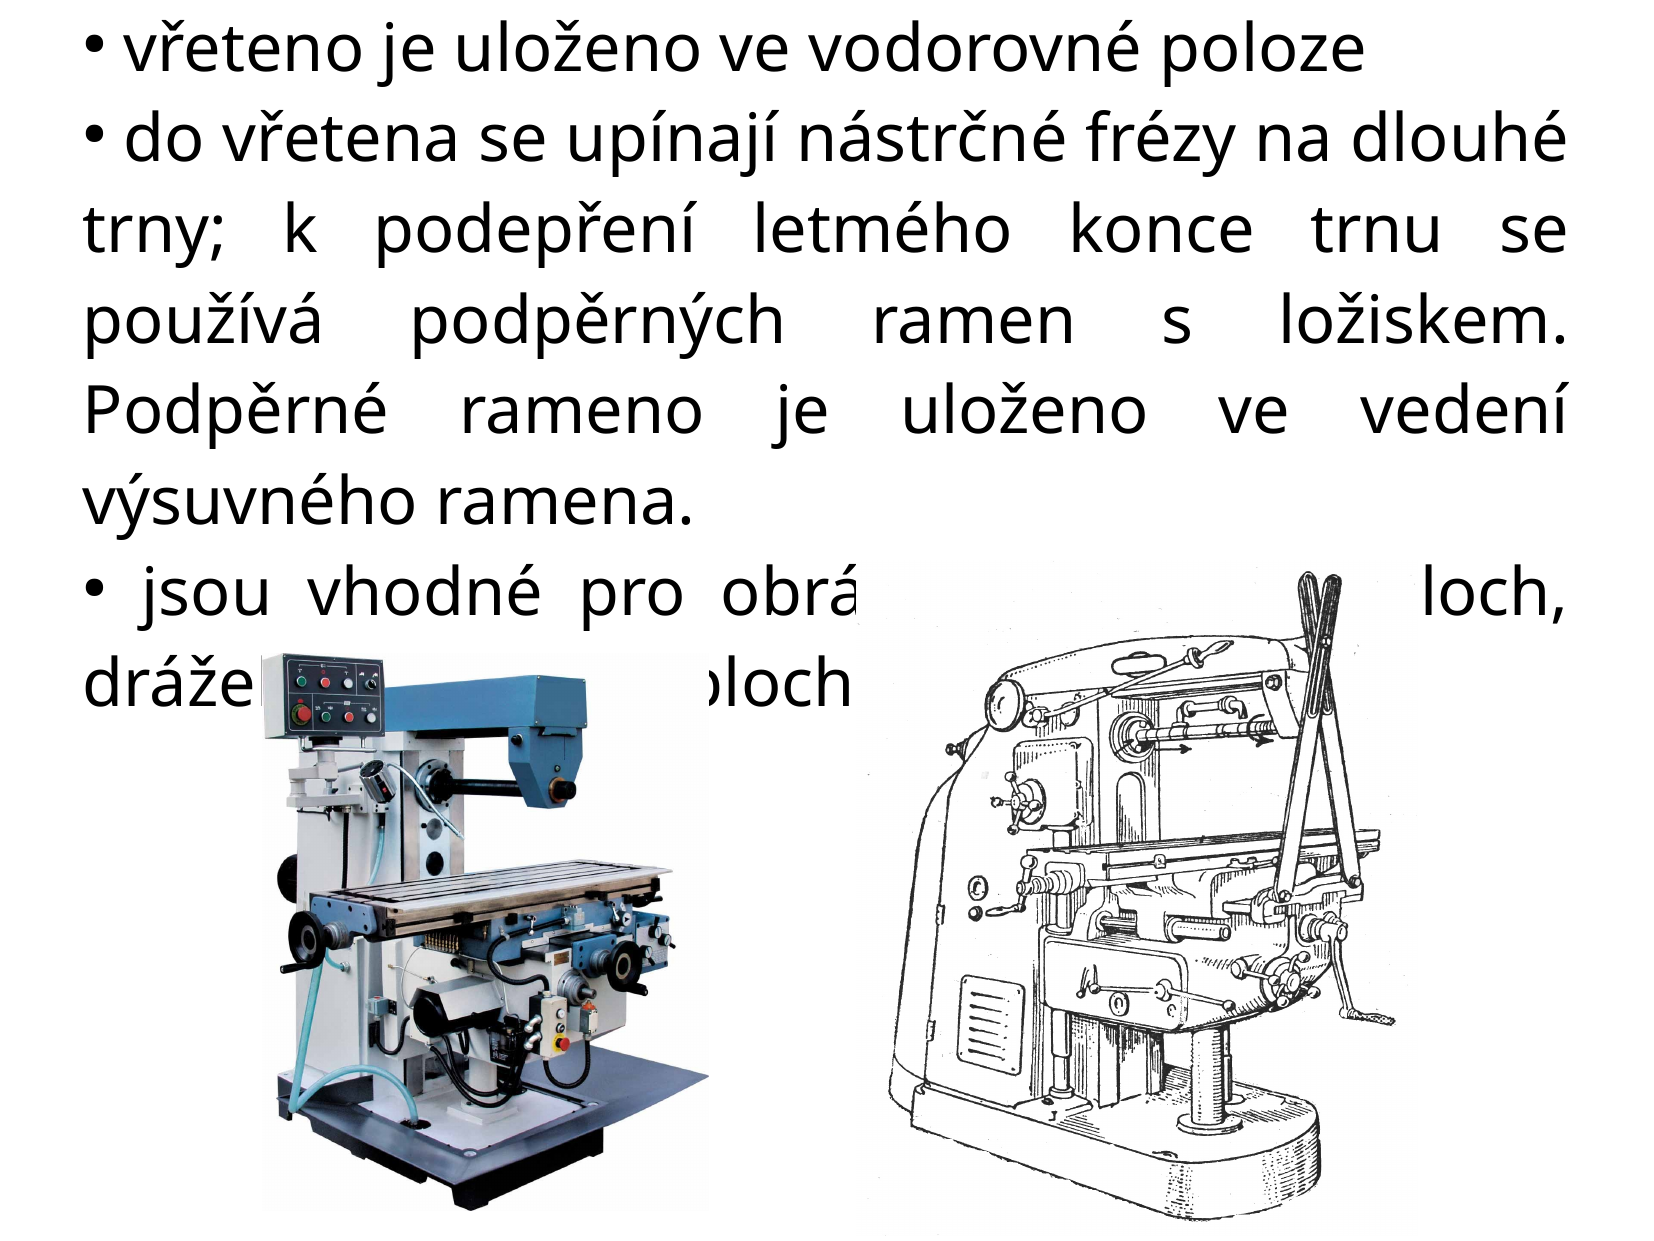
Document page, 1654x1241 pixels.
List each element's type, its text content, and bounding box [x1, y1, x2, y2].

picture [262, 653, 709, 1211]
picture [856, 560, 1418, 1236]
subtitle Vodorovné konzolové frézky vřeteno je uloženo ve vodorovné poloze do vřetena se upínají nástrčné frézy na dlouhé trny; k podepření letmého konce trnu se používá podpěrných ramen s ložiskem. Podpěrné rameno je uloženo ve vedení výsuvného ramena. jsou vhodné pro obrábění rovinných ploch, drážek a tvarových ploch [82, 7, 1571, 1151]
